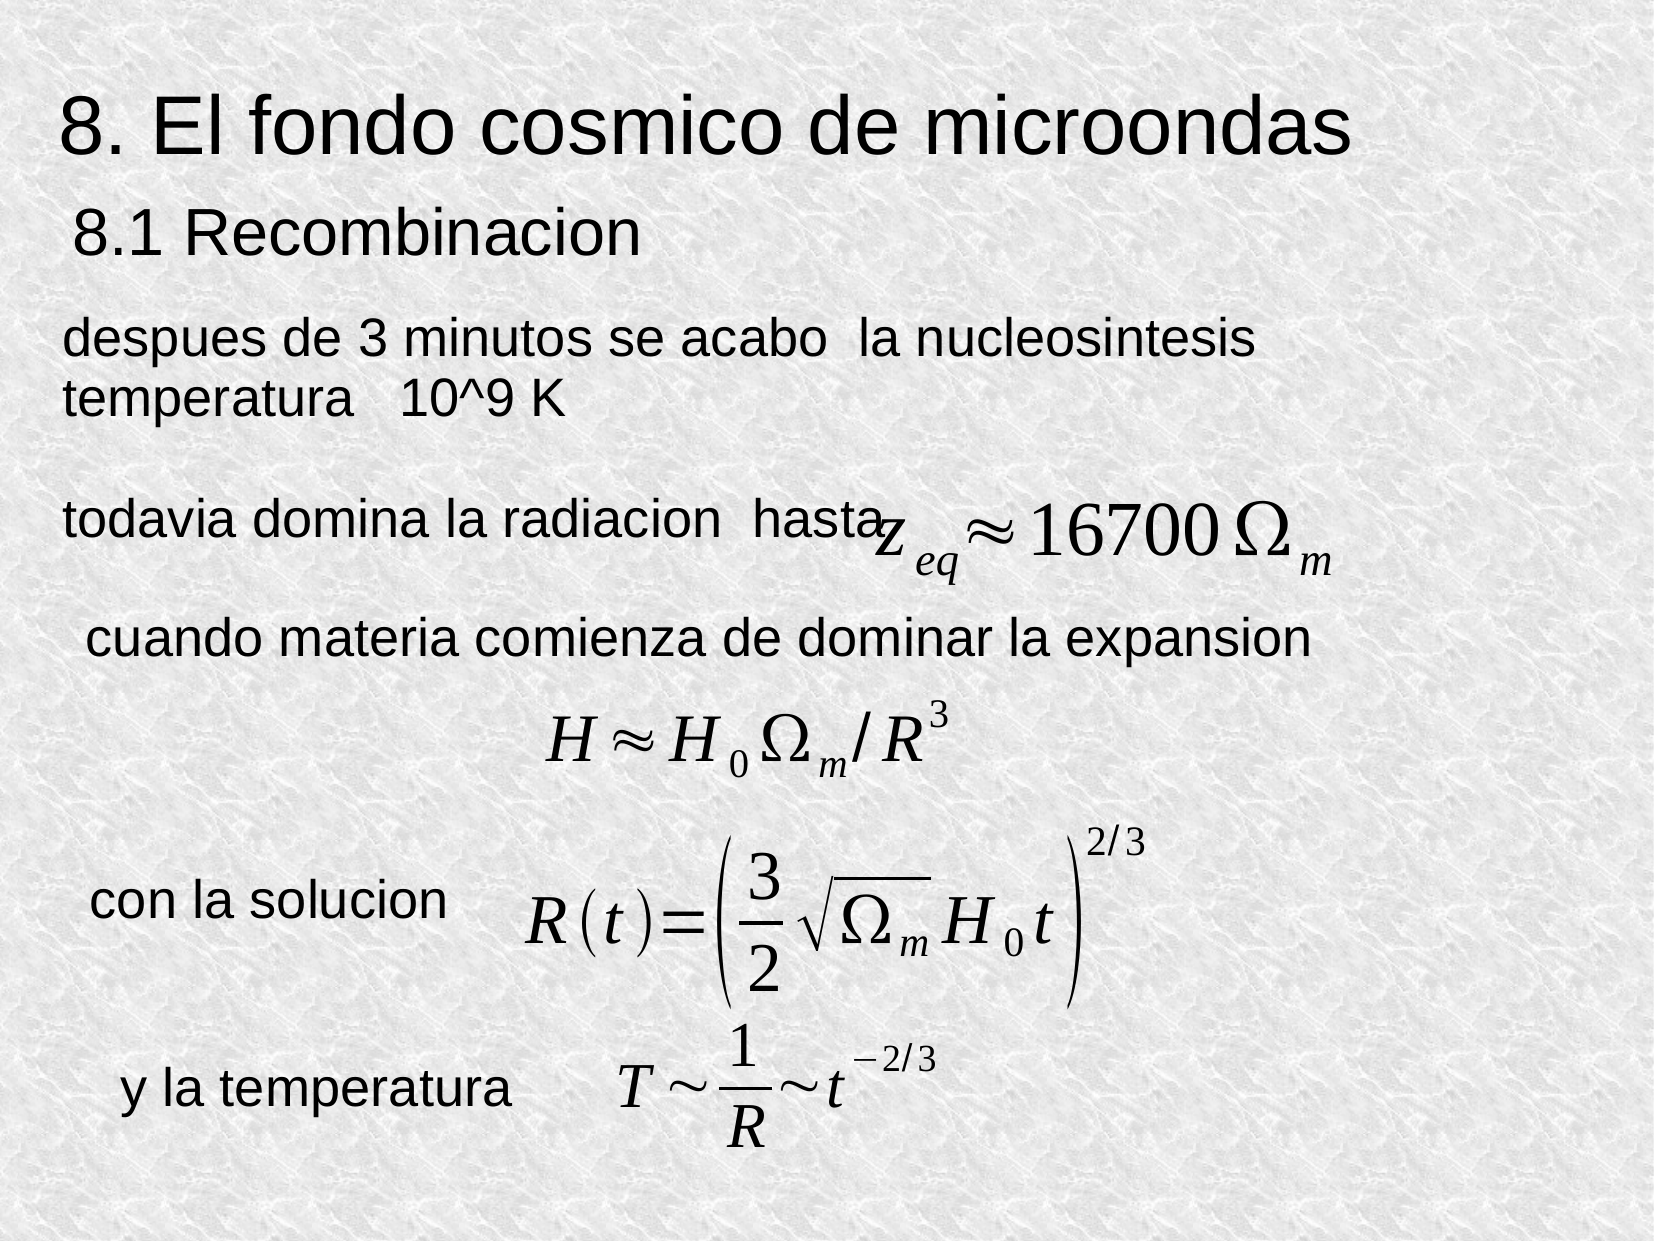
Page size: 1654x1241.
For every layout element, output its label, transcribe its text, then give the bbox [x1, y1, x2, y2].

text_box 8.1 Recombinacion [57, 187, 608, 284]
chart [503, 820, 1163, 1163]
chart [851, 487, 1351, 586]
picture [0, 0, 1654, 1241]
text_box con la solucion [75, 862, 434, 976]
chart [525, 693, 965, 788]
text_box y la temperatura [105, 1050, 488, 1131]
text_box 8. El fondo cosmico de microondas [43, 72, 1276, 188]
text_box cuando materia comienza de dominar la expansion [70, 600, 1201, 681]
text_box despues de 3 minutos se acabo la nucleosintesis temperatura 10^9 K todavia domina la radiacion hasta [47, 300, 1126, 577]
